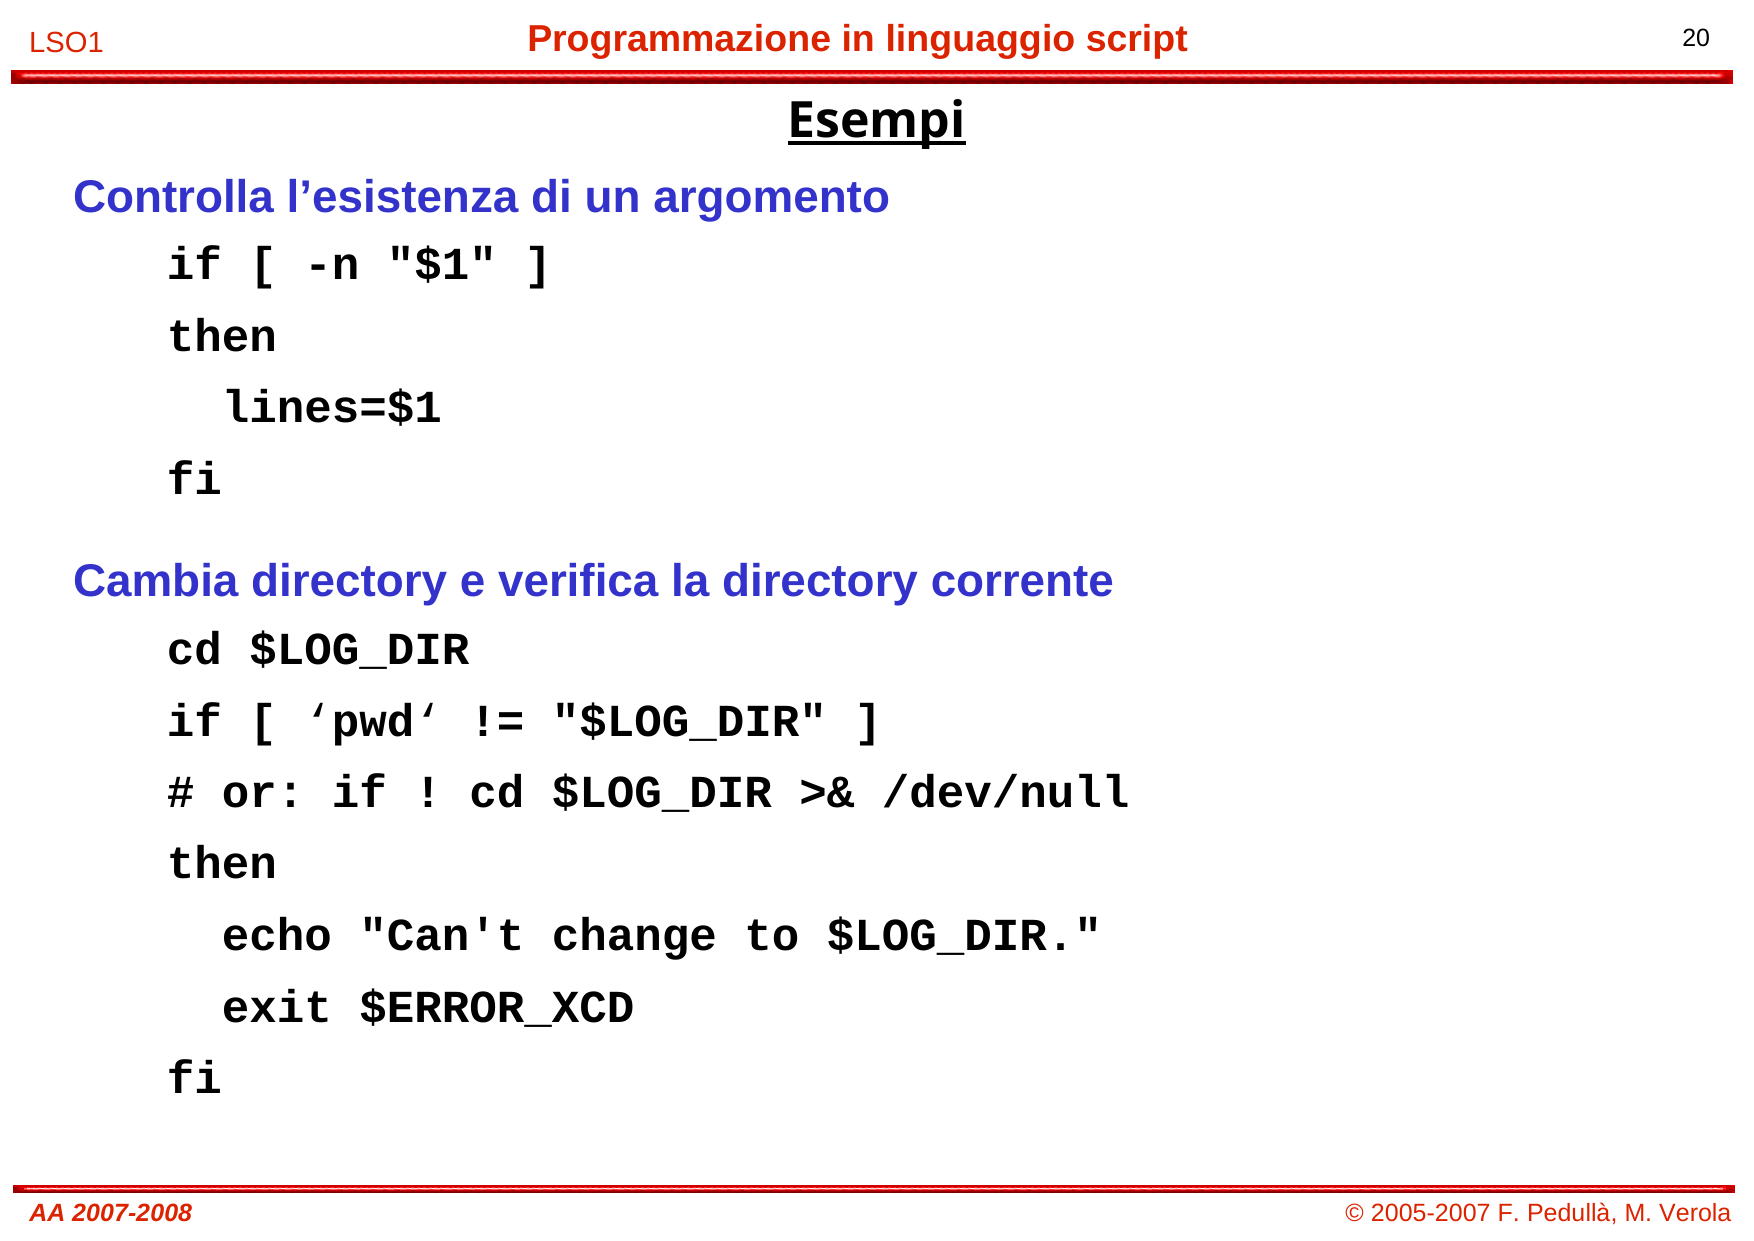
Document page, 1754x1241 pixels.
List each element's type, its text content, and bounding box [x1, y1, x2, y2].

picture [11, 70, 1733, 84]
picture [13, 1185, 1735, 1193]
list Controlla l’esistenza di un argomento if [ -n "$1" ] then lines=$1 fi Cambia directory e verifica la directory corrente cd $LOG_DIR if [ ‘pwd‘ != "$LOG_DIR" ] # or: if ! cd $LOG_DIR >& /dev/null then echo "Can't change to $LOG_DIR." exit $ERROR_XCD fi [58, 165, 1696, 1118]
title Esempi [761, 72, 992, 165]
